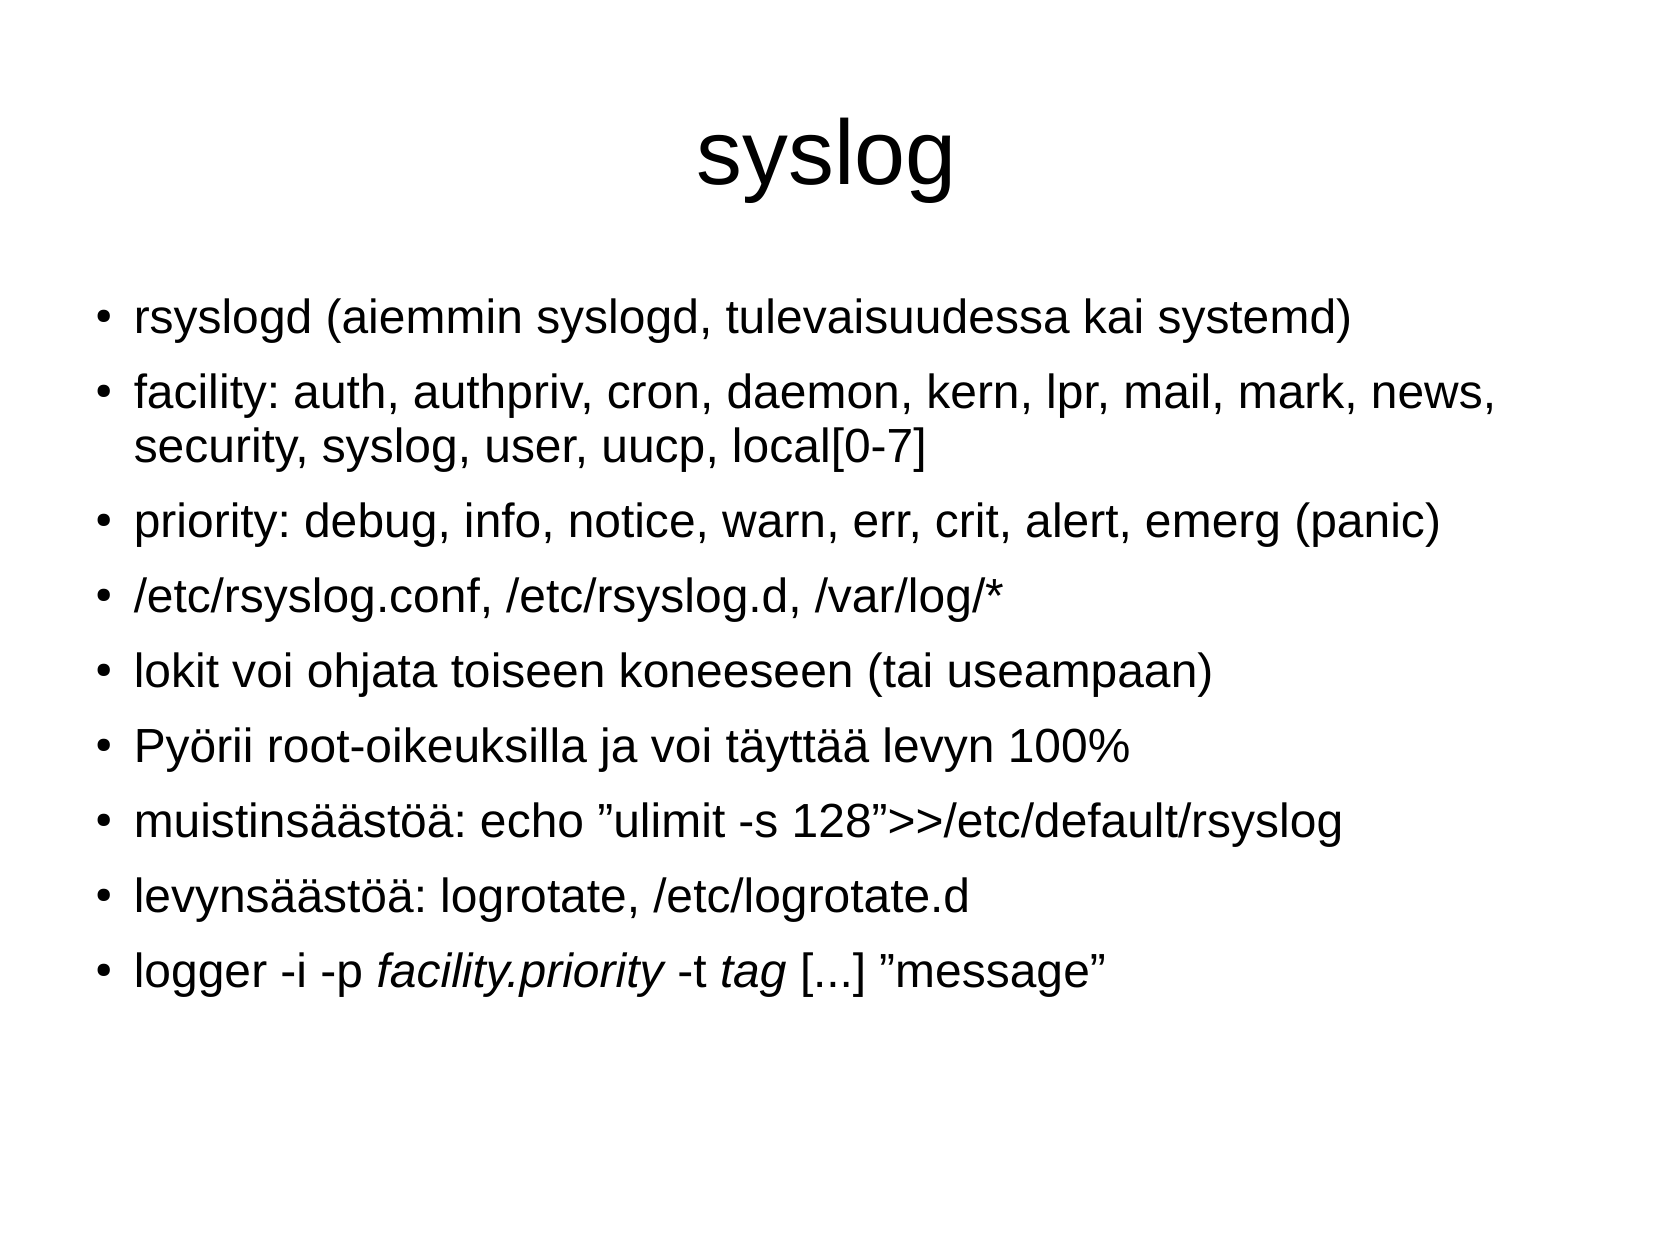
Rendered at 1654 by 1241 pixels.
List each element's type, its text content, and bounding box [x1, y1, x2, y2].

list rsyslogd (aiemmin syslogd, tulevaisuudessa kai systemd) facility: auth, authpriv, cron, daemon, kern, lpr, mail, mark, news, security, syslog, user, uucp, local[0-7] priority: debug, info, notice, warn, err, crit, alert, emerg (panic) /etc/rsyslog.conf, /etc/rsyslog.d, /var/log/* lokit voi ohjata toiseen koneeseen (tai useampaan) Pyörii root-oikeuksilla ja voi täyttää levyn 100% muistinsäästöä: echo ”ulimit -s 128”>>/etc/default/rsyslog levynsäästöä: logrotate, /etc/logrotate.d logger -i -p facility.priority -t tag [...] ”message” [82, 290, 1571, 1010]
title syslog [82, 49, 1571, 257]
